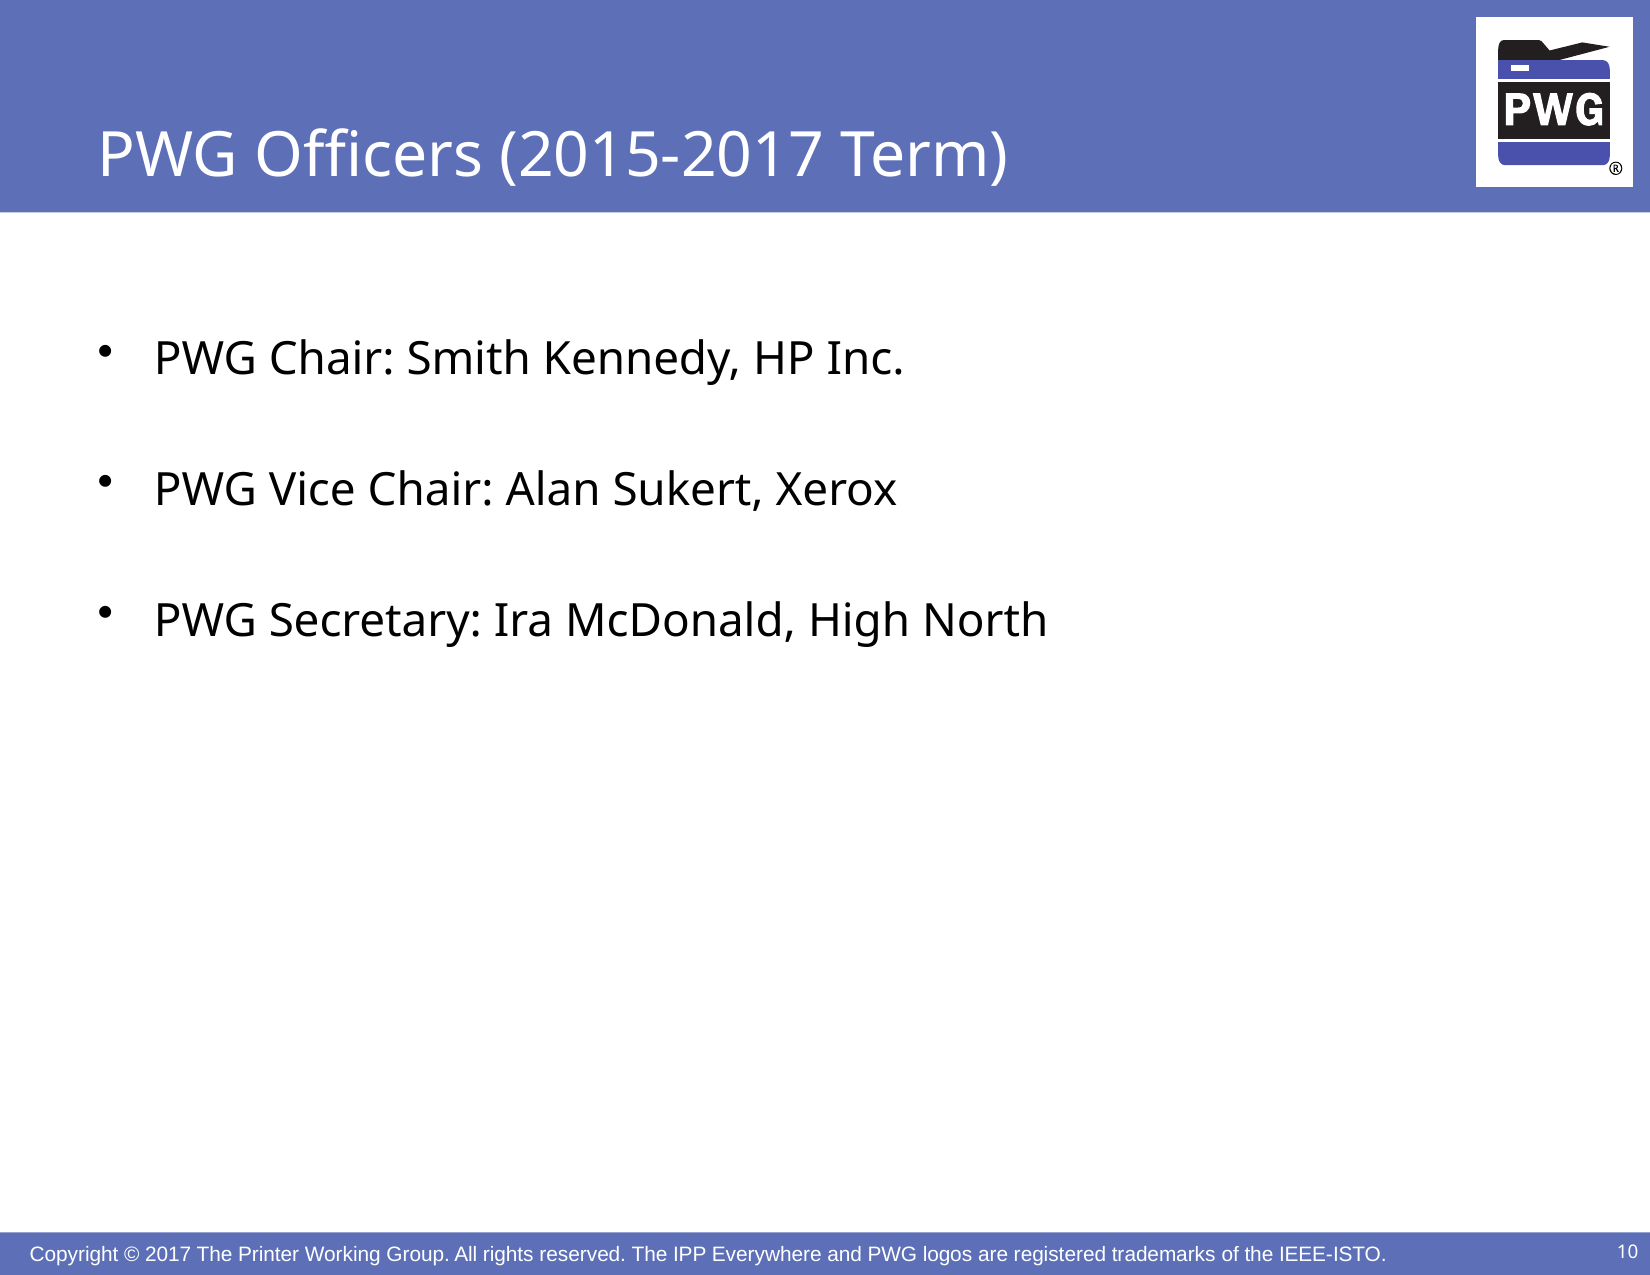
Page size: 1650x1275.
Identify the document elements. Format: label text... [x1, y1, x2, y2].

title PWG Officers (2015-2017 Term) [82, 8, 1449, 198]
list PWG Chair: Smith Kennedy, HP Inc. PWG Vice Chair: Alan Sukert, Xerox PWG Secretary: Ira McDonald, High North [82, 255, 1568, 1233]
